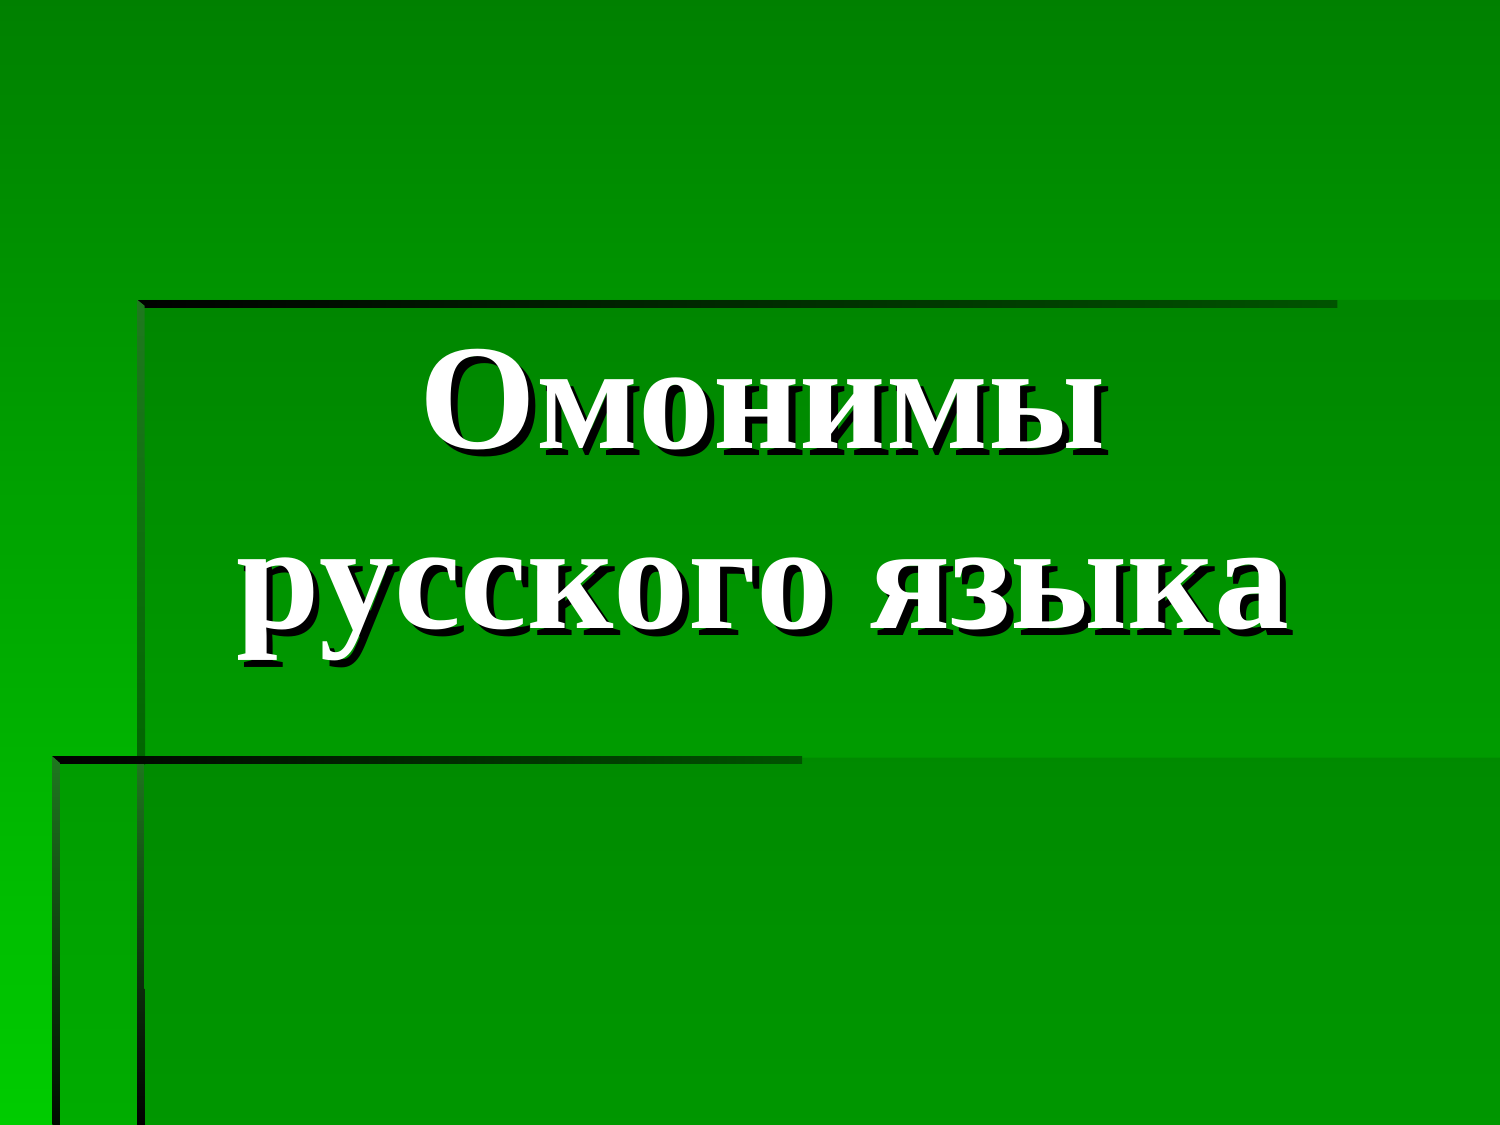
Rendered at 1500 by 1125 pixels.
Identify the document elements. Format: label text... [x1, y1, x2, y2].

title Омонимы русского языка [75, 40, 1451, 917]
